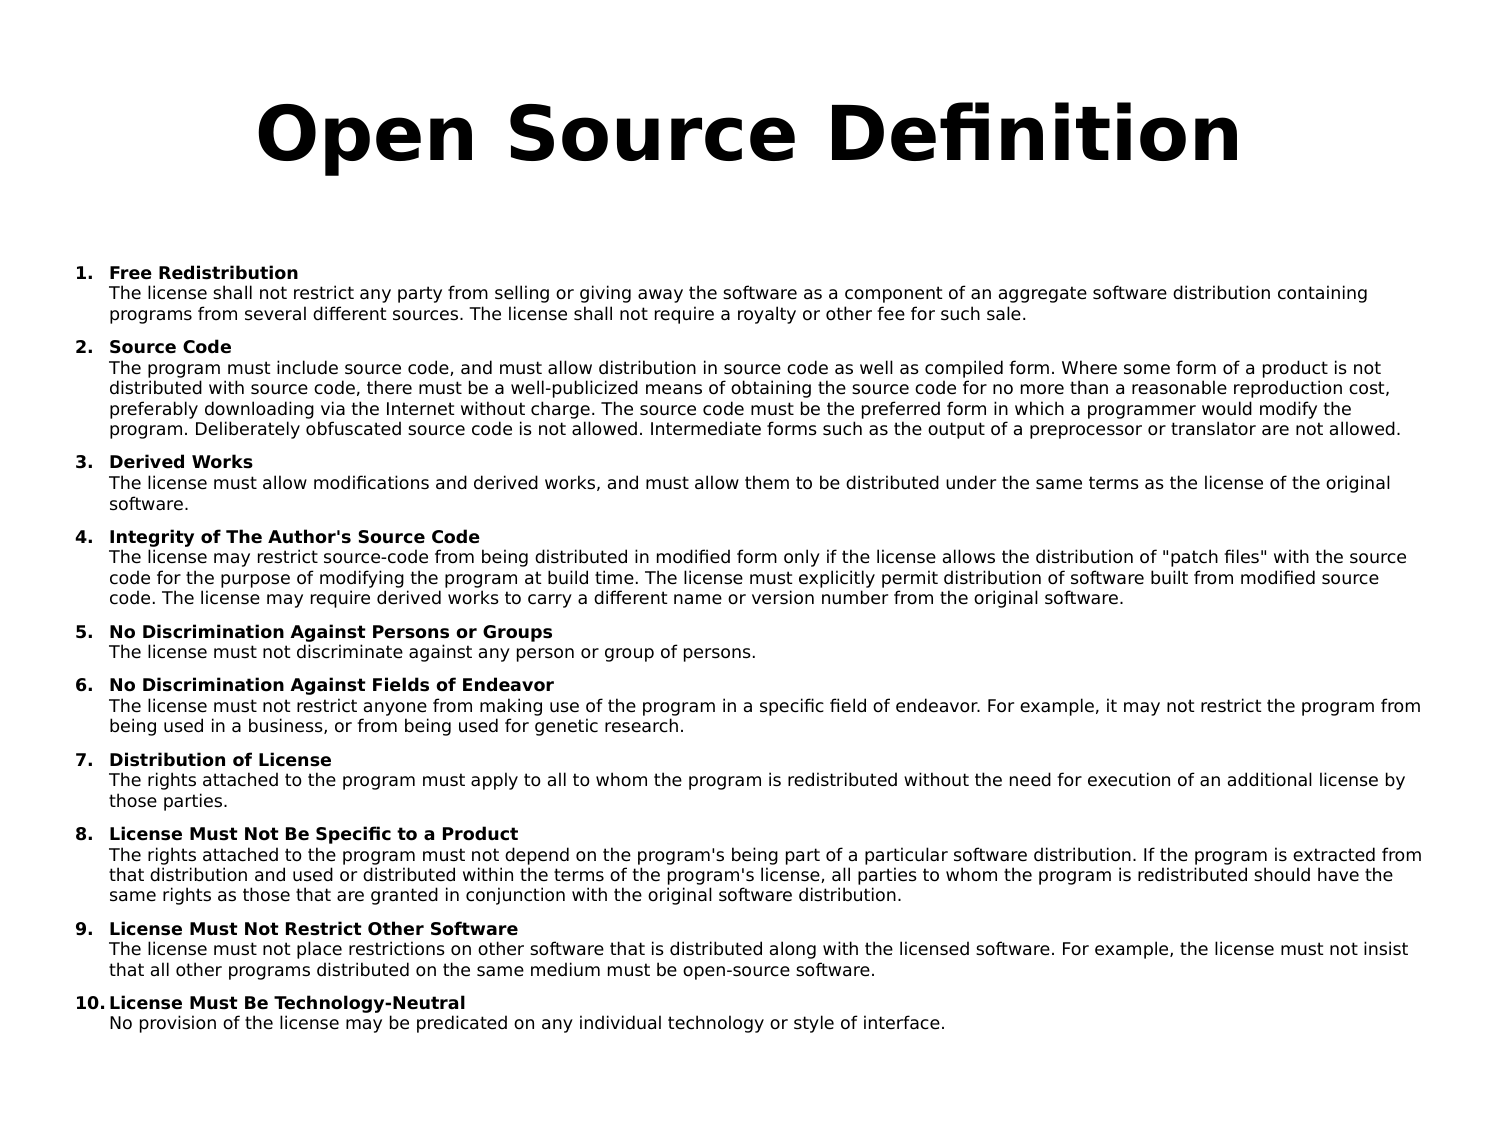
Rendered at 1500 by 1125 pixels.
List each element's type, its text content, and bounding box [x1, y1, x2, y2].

title Open Source Definition [75, 68, 1425, 201]
list Free Redistribution The license shall not restrict any party from selling or giving away the software as a component of an aggregate software distribution containing programs from several different sources. The license shall not require a royalty or other fee for such sale. Source Code The program must include source code, and must allow distribution in source code as well as compiled form. Where some form of a product is not distributed with source code, there must be a well-publicized means of obtaining the source code for no more than a reasonable reproduction cost, preferably downloading via the Internet without charge. The source code must be the preferred form in which a programmer would modify the program. Deliberately obfuscated source code is not allowed. Intermediate forms such as the output of a preprocessor or translator are not allowed. Derived Works The license must allow modifications and derived works, and must allow them to be distributed under the same terms as the license of the original software. Integrity of The Author's Source Code The license may restrict source-code from being distributed in modified form only if the license allows the distribution of "patch files" with the source code for the purpose of modifying the program at build time. The license must explicitly permit distribution of software built from modified source code. The license may require derived works to carry a different name or version number from the original software. No Discrimination Against Persons or Groups The license must not discriminate against any person or group of persons. No Discrimination Against Fields of Endeavor The license must not restrict anyone from making use of the program in a specific field of endeavor. For example, it may not restrict the program from being used in a business, or from being used for genetic research. Distribution of License The rights attached to the program must apply to all to whom the program is redistributed without the need for execution of an additional license by those parties. License Must Not Be Specific to a Product The rights attached to the program must not depend on the program's being part of a particular software distribution. If the program is extracted from that distribution and used or distributed within the terms of the program's license, all parties to whom the program is redistributed should have the same rights as those that are granted in conjunction with the original software distribution. License Must Not Restrict Other Software The license must not place restrictions on other software that is distributed along with the licensed software. For example, the license must not insist that all other programs distributed on the same medium must be open-source software. License Must Be Technology-Neutral No provision of the license may be predicated on any individual technology or style of interface. [75, 263, 1425, 1063]
